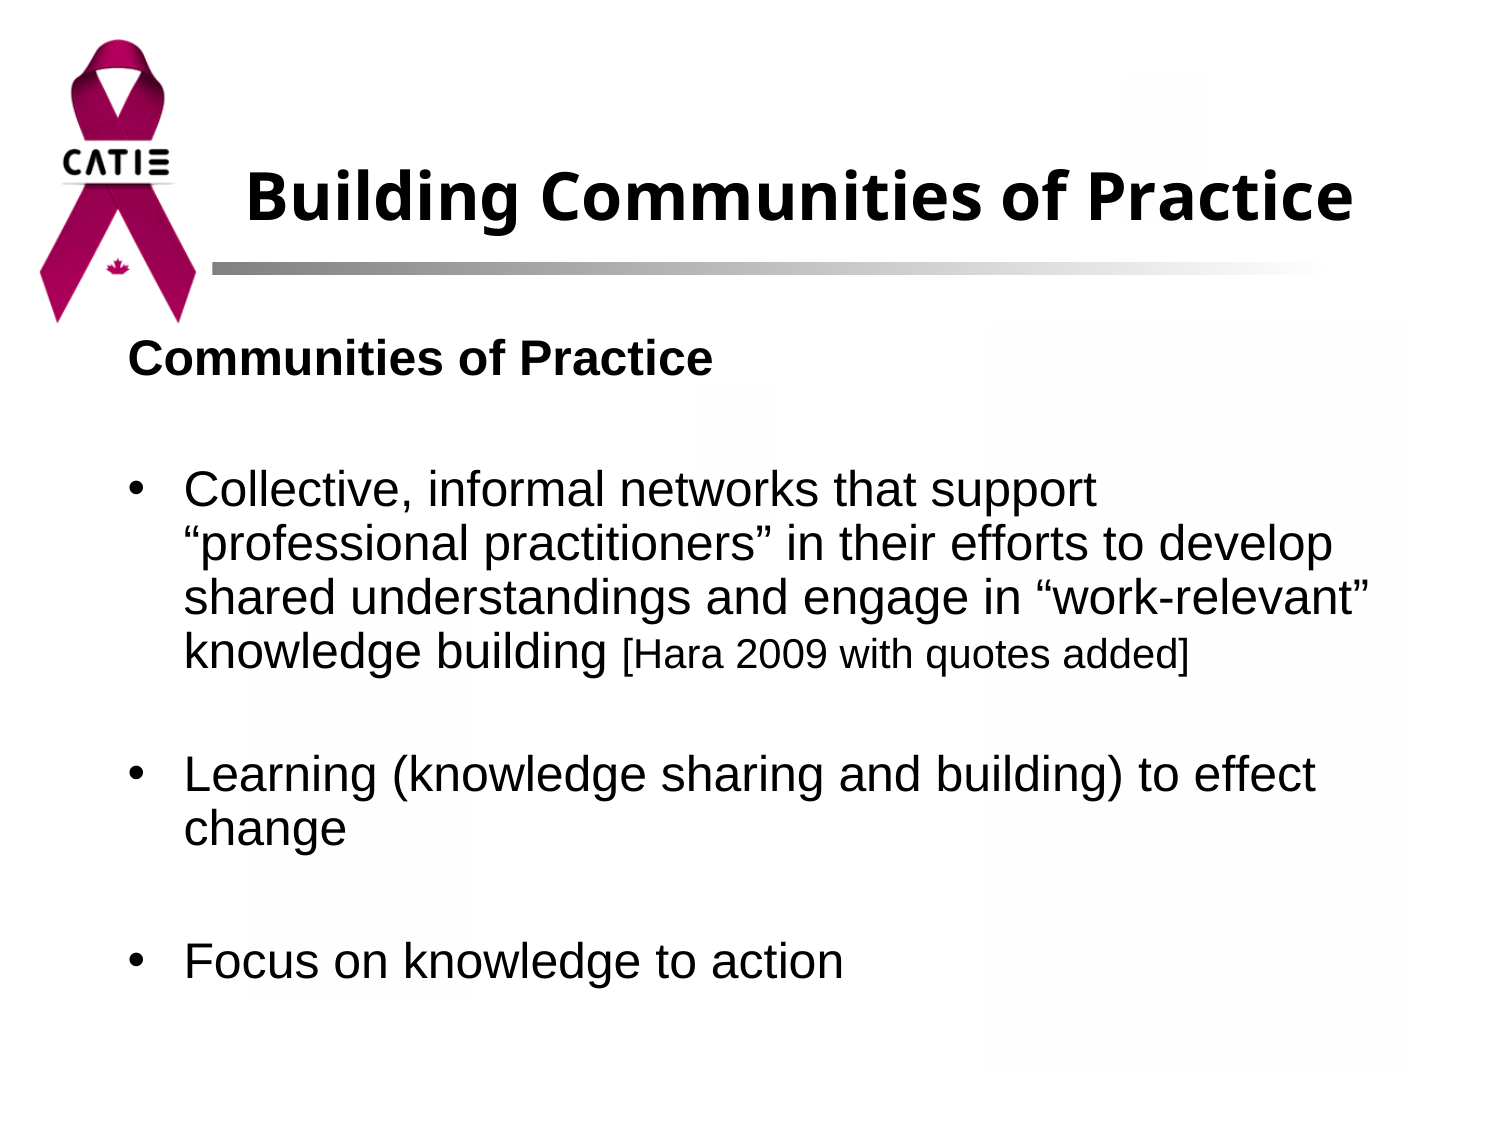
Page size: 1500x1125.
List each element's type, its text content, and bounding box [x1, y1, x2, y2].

title Building Communities of Practice [212, 99, 1388, 288]
list Communities of Practice Collective, informal networks that support “professional practitioners” in their efforts to develop shared understandings and engage in “work-relevant” knowledge building [Hara 2009 with quotes added] Learning (knowledge sharing and building) to effect change Focus on knowledge to action [112, 324, 1388, 1125]
picture [37, 37, 198, 325]
